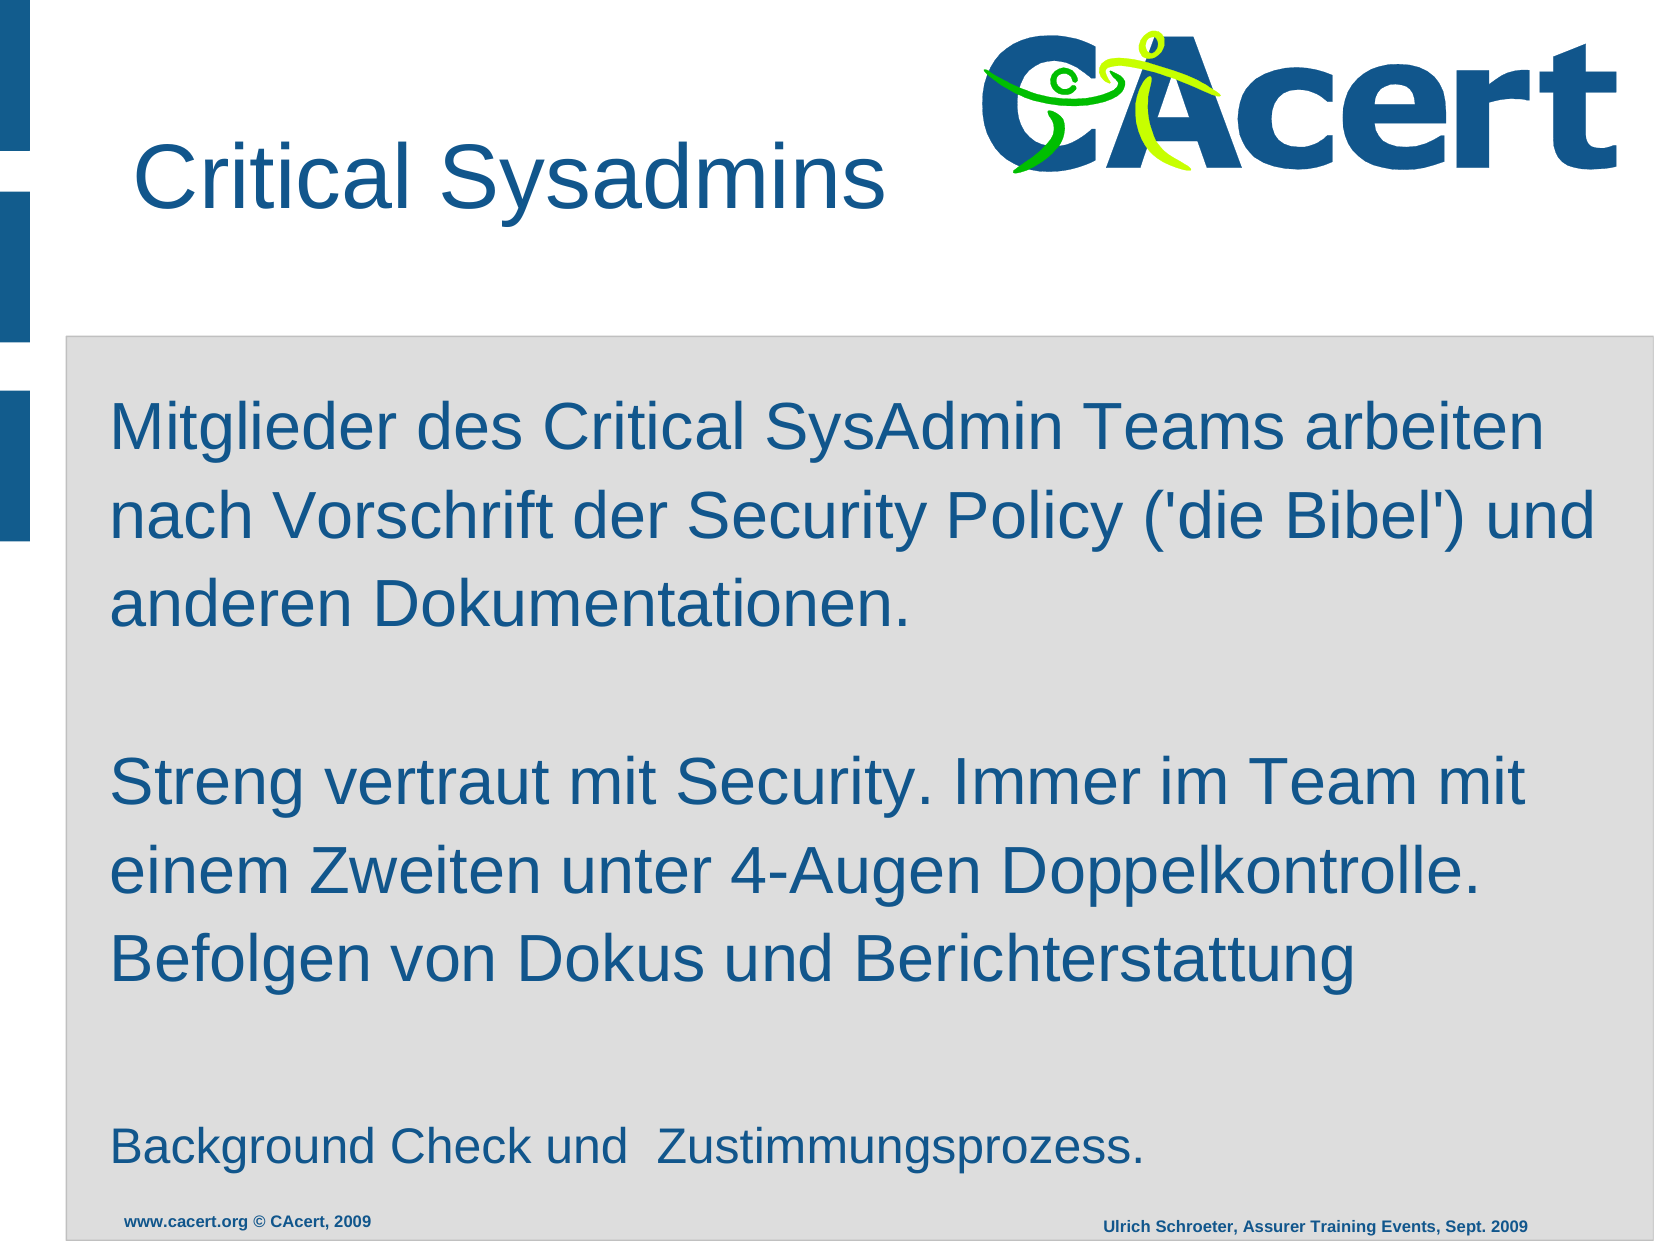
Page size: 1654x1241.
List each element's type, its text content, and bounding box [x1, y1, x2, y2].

text_box Mitglieder des Critical SysAdmin Teams arbeiten nach Vorschrift der Security Policy ('die Bibel') und anderen Dokumentationen. Streng vertraut mit Security. Immer im Team mit einem Zweiten unter 4-Augen Doppelkontrolle. Befolgen von Dokus und Berichterstattung Background Check und Zustimmungsprozess. [94, 367, 1614, 1182]
text_box Critical Sysadmins [118, 118, 904, 236]
